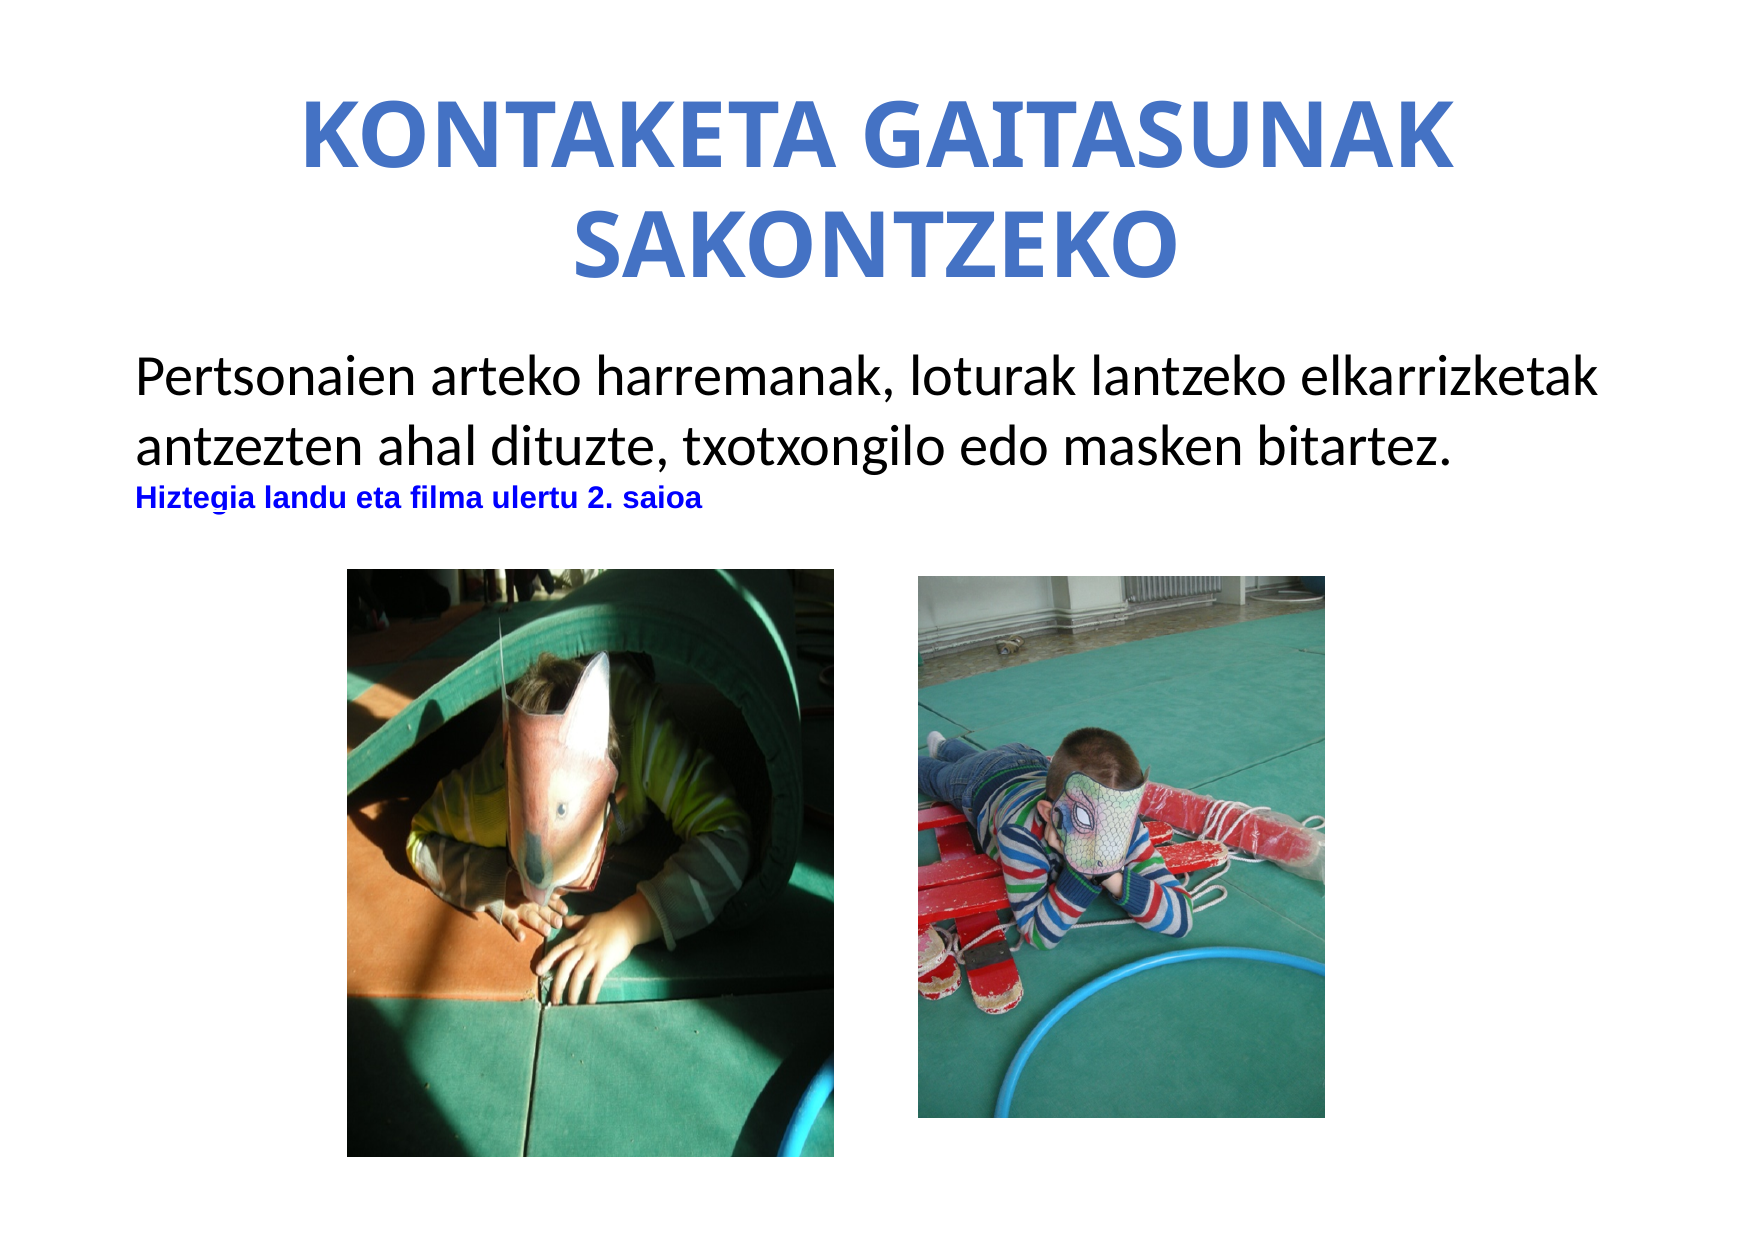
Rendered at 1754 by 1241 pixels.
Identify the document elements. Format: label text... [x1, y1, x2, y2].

text_box KONTAKETA GAITASUNAK SAKONTZEKO [120, 65, 1634, 306]
picture [347, 569, 834, 1157]
text_box Pertsonaien arteko harremanak, loturak lantzeko elkarrizketak antzezten ahal dituzte, txotxongilo edo masken bitartez. Hiztegia landu eta filma ulertu 2. saioa [120, 330, 1634, 1117]
picture [918, 576, 1325, 1119]
